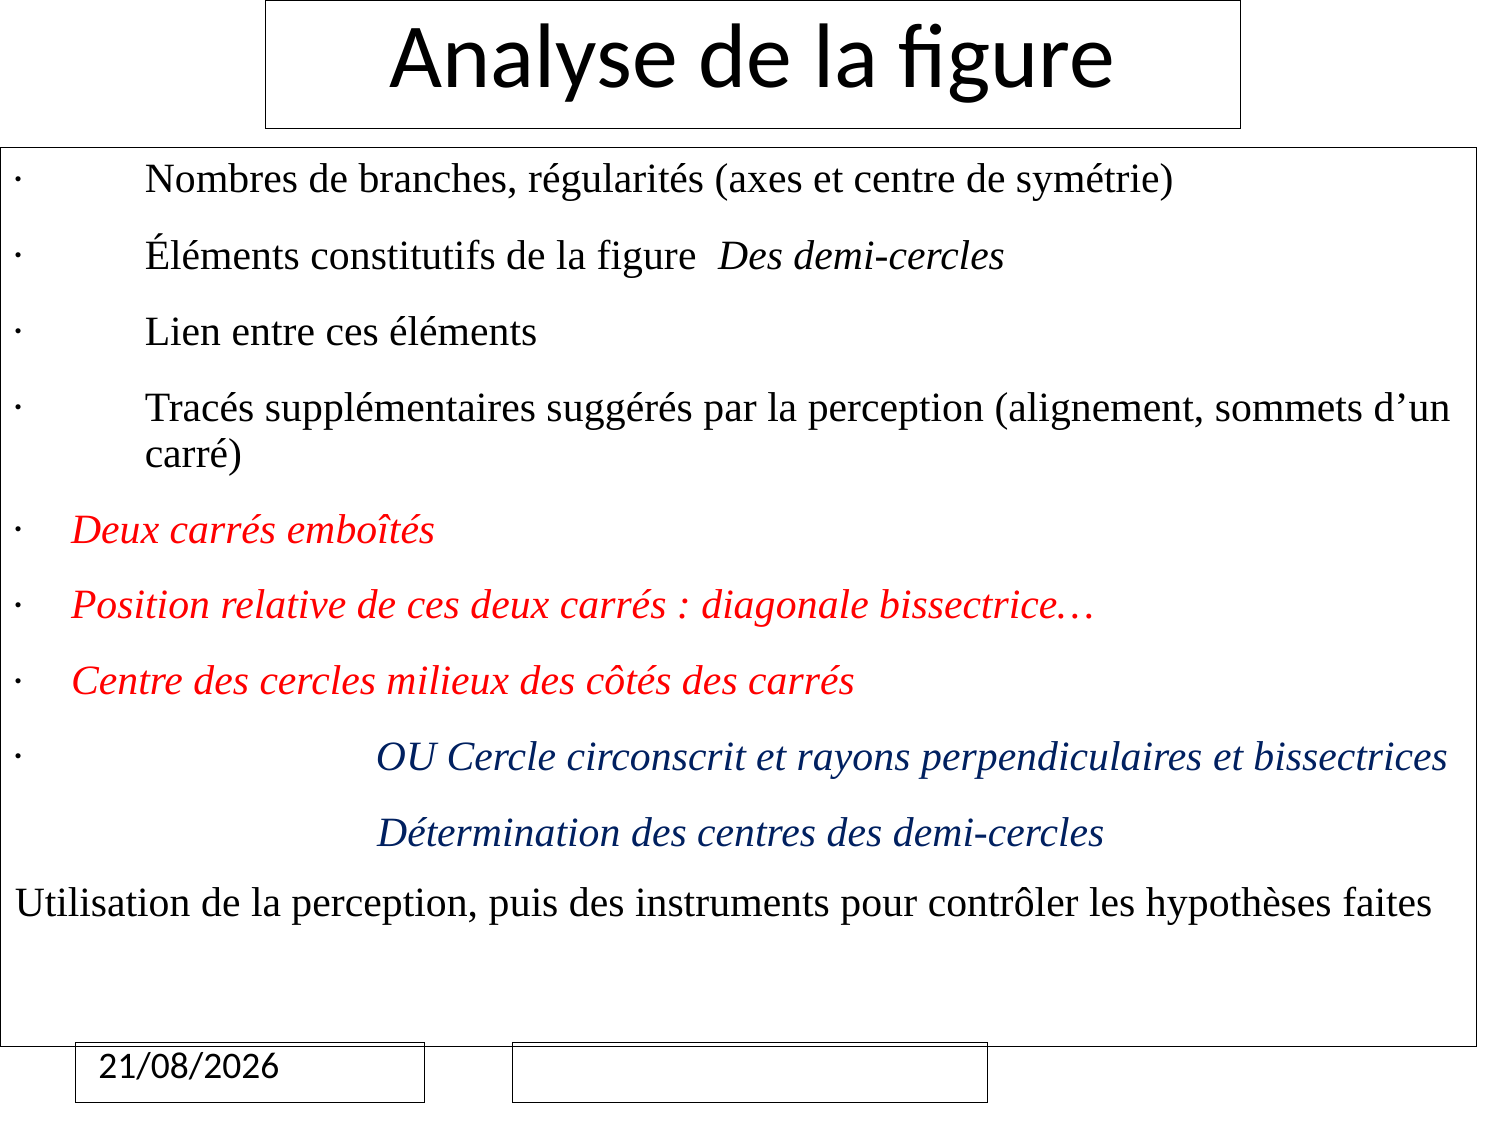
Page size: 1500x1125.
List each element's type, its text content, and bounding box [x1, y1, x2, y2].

title Analyse de la figure [265, 0, 1241, 129]
list Nombres de branches, régularités (axes et centre de symétrie) Éléments constitutifs de la figure Des demi-cercles Lien entre ces éléments Tracés supplémentaires suggérés par la perception (alignement, sommets d’un carré) Deux carrés emboîtés Position relative de ces deux carrés : diagonale bissectrice… Centre des cercles milieux des côtés des carrés OU Cercle circonscrit et rayons perpendiculaires et bissectrices Détermination des centres des demi-cercles Utilisation de la perception, puis des instruments pour contrôler les hypothèses faites [0, 147, 1477, 1047]
